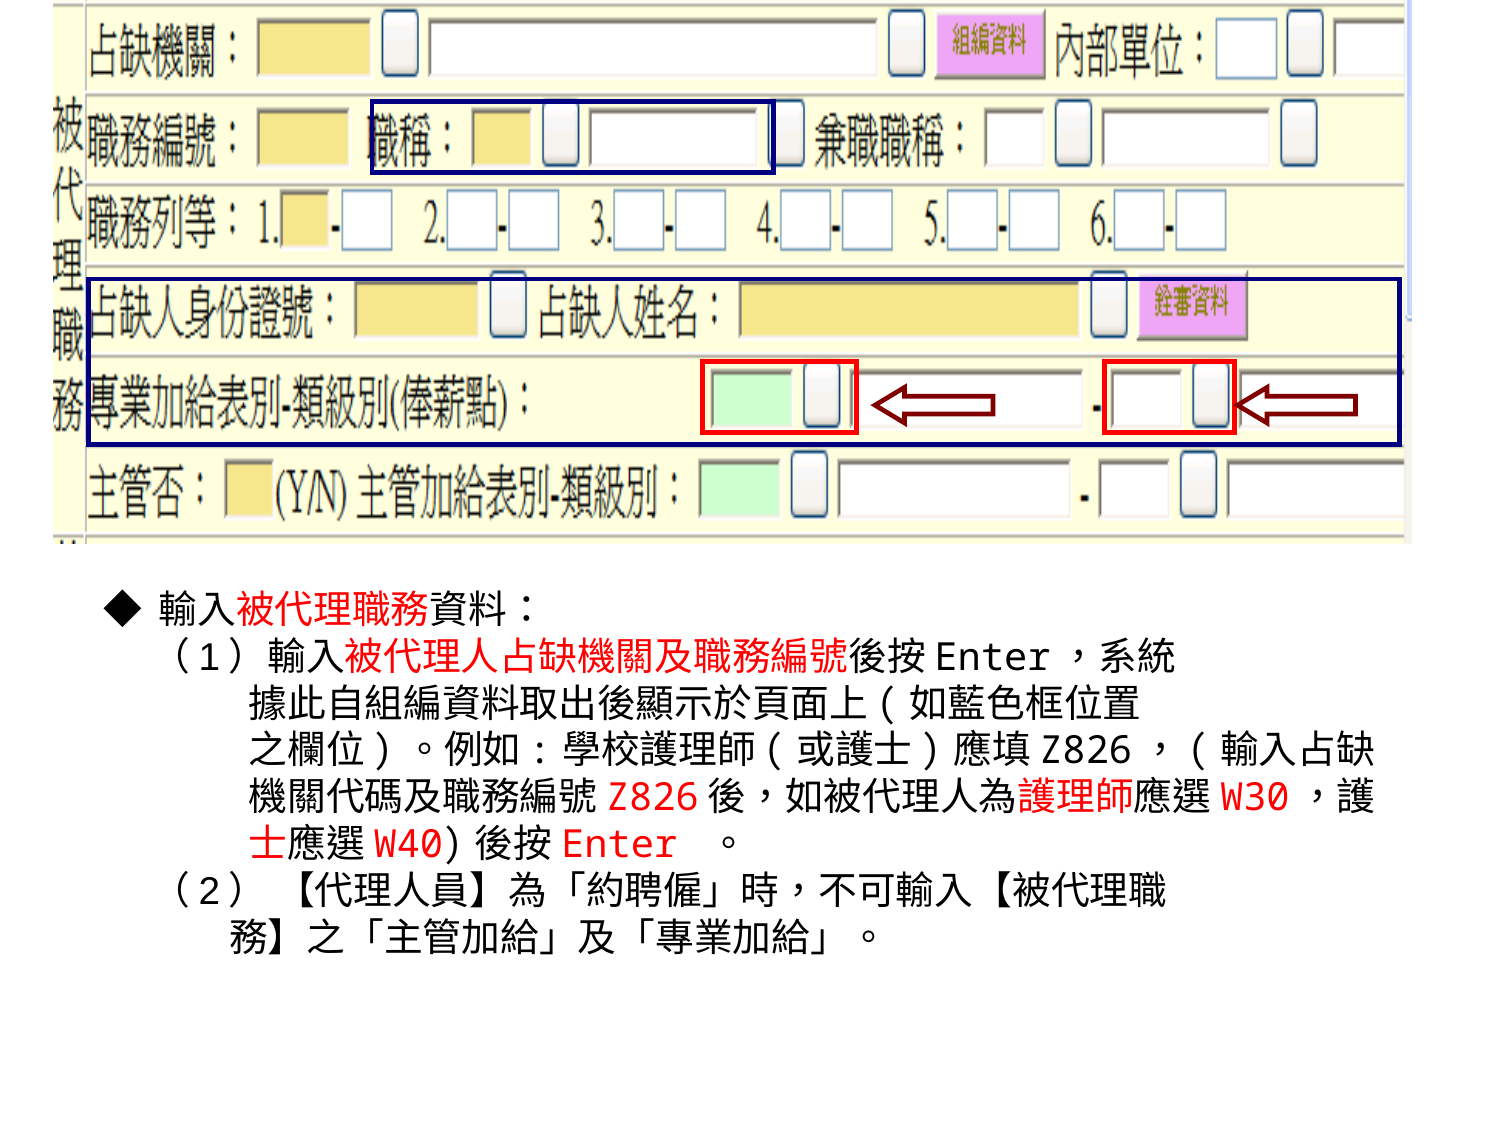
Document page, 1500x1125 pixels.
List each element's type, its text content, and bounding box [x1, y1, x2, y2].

picture [53, 0, 1412, 544]
list ◆輸入被代理職務資料： （1）輸入被代理人占缺機關及職務編號後按Enter，系統 據此自組編資料取出後顯示於頁面上(如藍色框位置 之欄位)。例如:學校護理師(或護士)應填Z826，(輸入占缺 機關代碼及職務編號Z826後，如被代理人為護理師應選W30，護 士應選W40)後按Enter 。 （2） 【代理人員】為「約聘僱」時，不可輸入【被代理職 務】之「主管加給」及「專業加給」。 [88, 586, 1439, 1012]
text_box [88, 278, 1400, 445]
text_box [372, 101, 774, 173]
